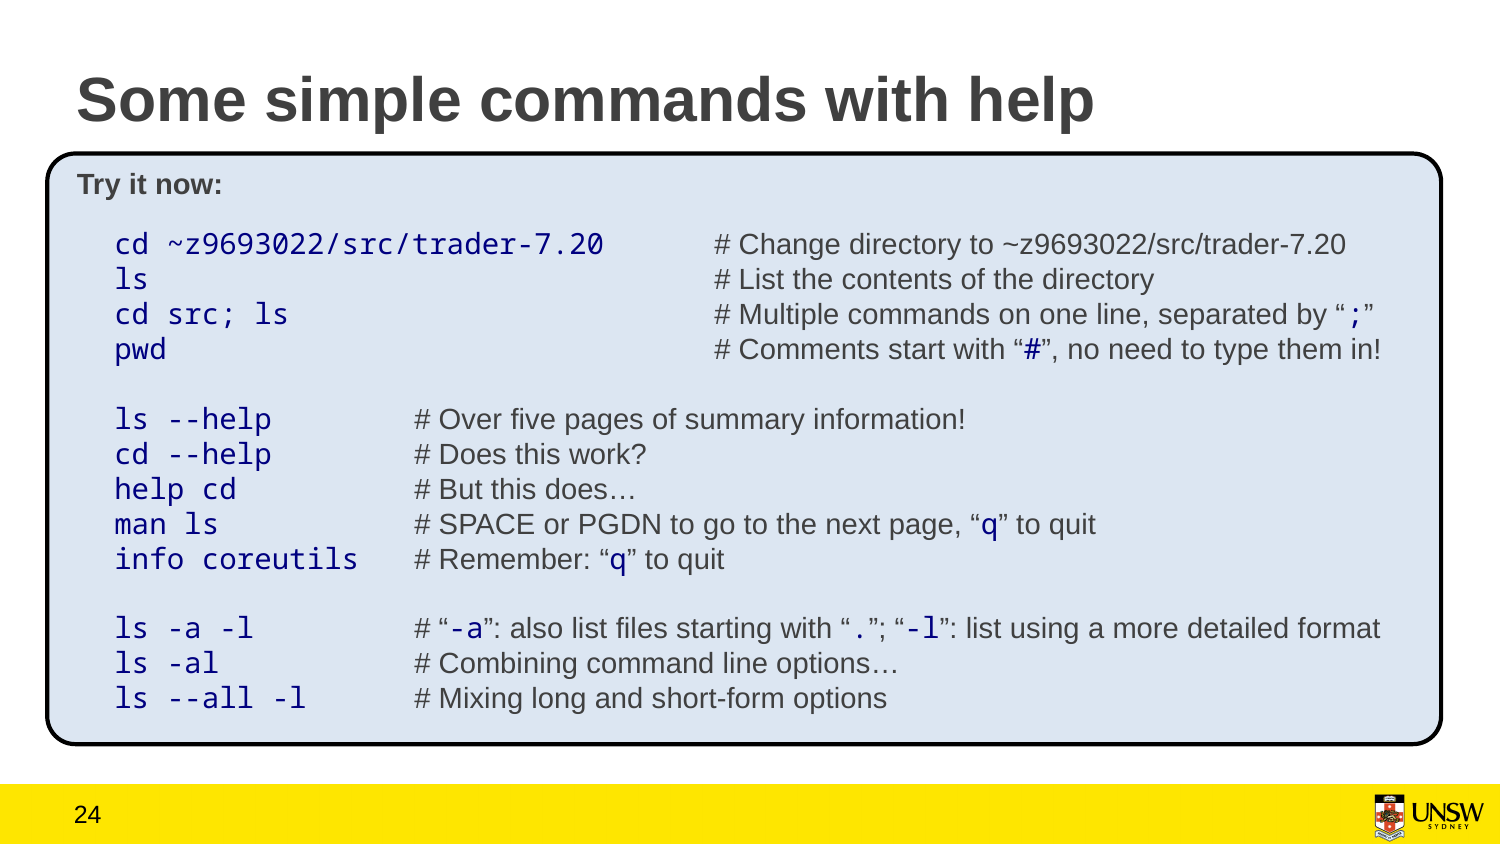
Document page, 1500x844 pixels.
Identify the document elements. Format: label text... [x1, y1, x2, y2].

list Try it now: cd ~z9693022/src/trader-7.20 # Change directory to ~z9693022/src/trader-7.20 ls # List the contents of the directory cd src; ls # Multiple commands on one line, separated by “;” pwd # Comments start with “#”, no need to type them in! ls --help # Over five pages of summary information! cd --help # Does this work? help cd # But this does… man ls # SPACE or PGDN to go to the next page, “q” to quit info coreutils # Remember: “q” to quit ls -a -l # “-a”: also list files starting with “.”; “-l”: list using a more detailed format ls -al # Combining command line options… ls --all -l # Mixing long and short-form options [76, 165, 1424, 756]
picture [0, 784, 1500, 844]
text_box <number> [59, 791, 219, 839]
title Some simple commands with help [76, 59, 1427, 136]
text_box [47, 153, 1442, 745]
